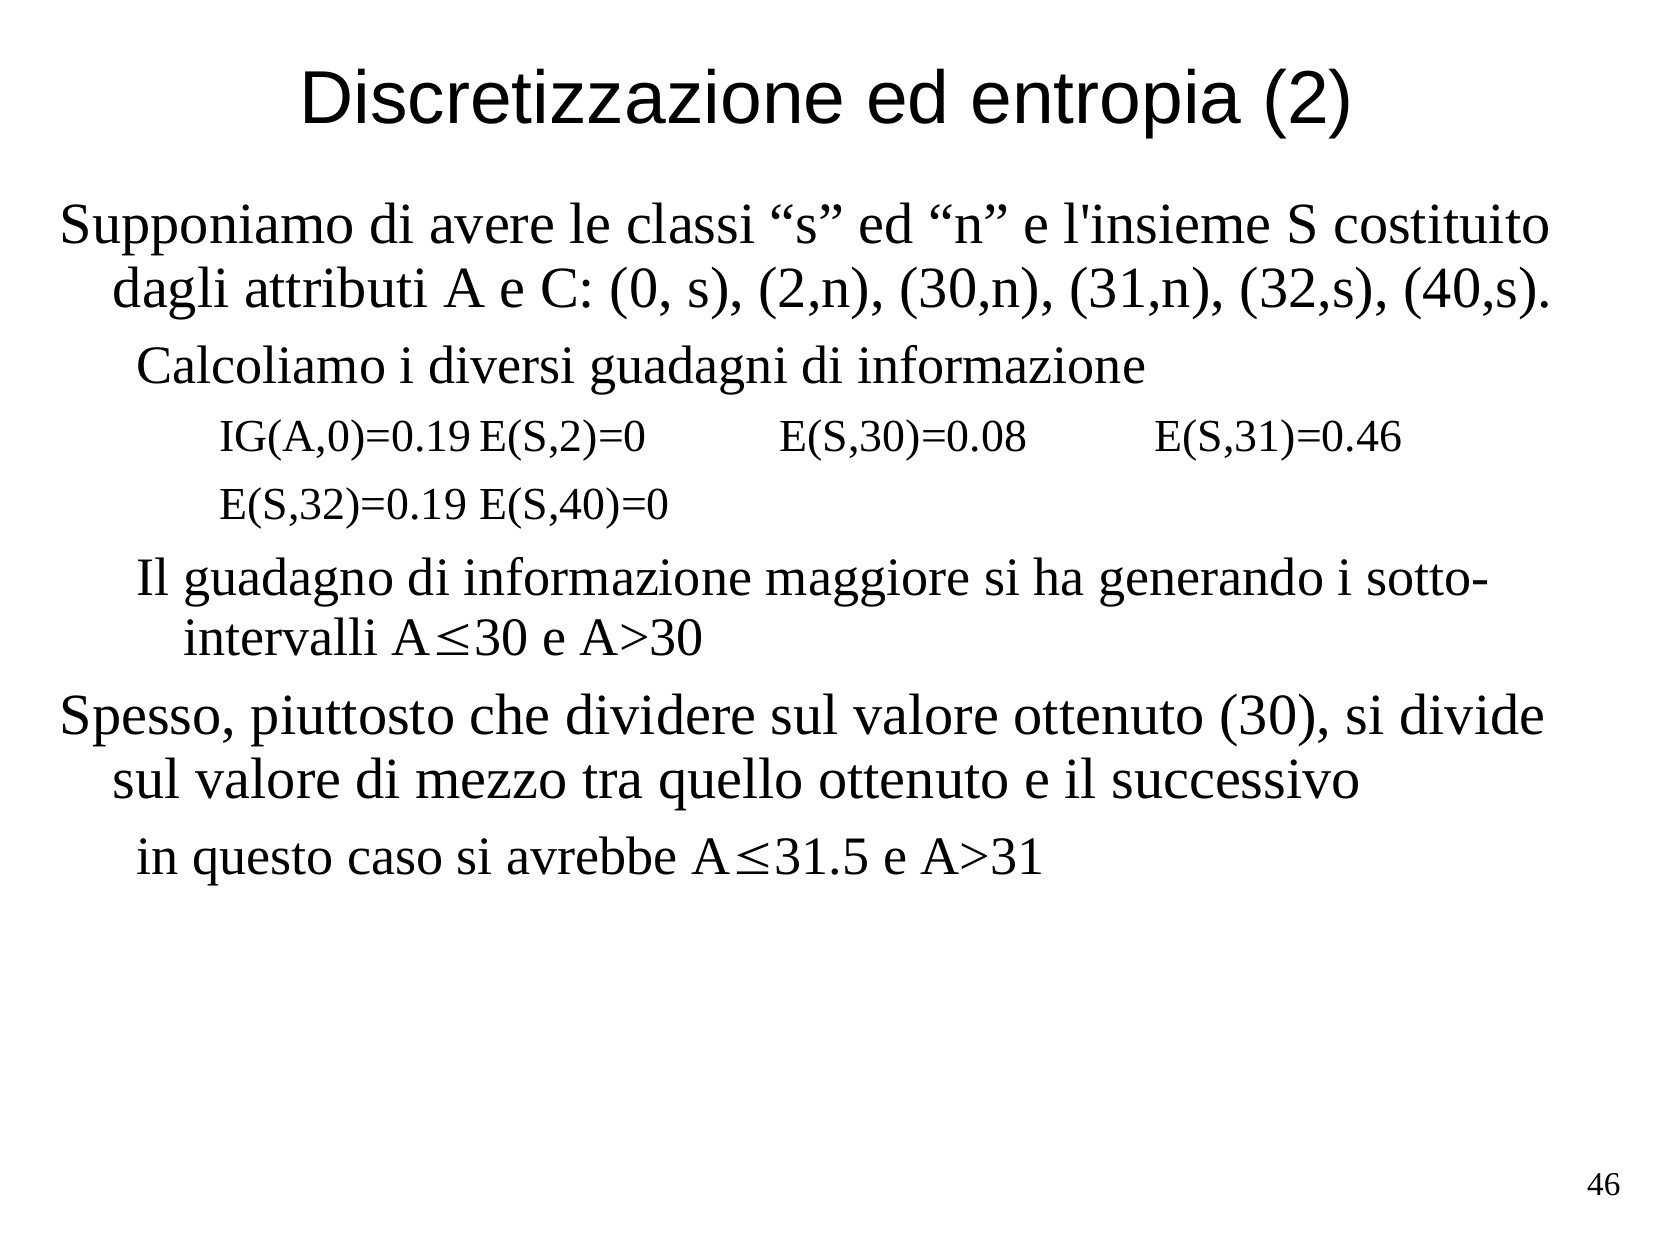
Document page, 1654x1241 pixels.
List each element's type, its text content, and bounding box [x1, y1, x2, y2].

list Supponiamo di avere le classi “s” ed “n” e l'insieme S costituito dagli attributi A e C: (0, s), (2,n), (30,n), (31,n), (32,s), (40,s). Calcoliamo i diversi guadagni di informazione IG(A,0)=0.19 E(S,2)=0 E(S,30)=0.08 E(S,31)=0.46 E(S,32)=0.19 E(S,40)=0 Il guadagno di informazione maggiore si ha generando i sotto-intervalli A≤30 e A>30 Spesso, piuttosto che dividere sul valore ottenuto (30), si divide sul valore di mezzo tra quello ottenuto e il successivo in questo caso si avrebbe A≤31.5 e A>31 [42, 191, 1612, 1181]
title Discretizzazione ed entropia (2) [37, 30, 1617, 166]
